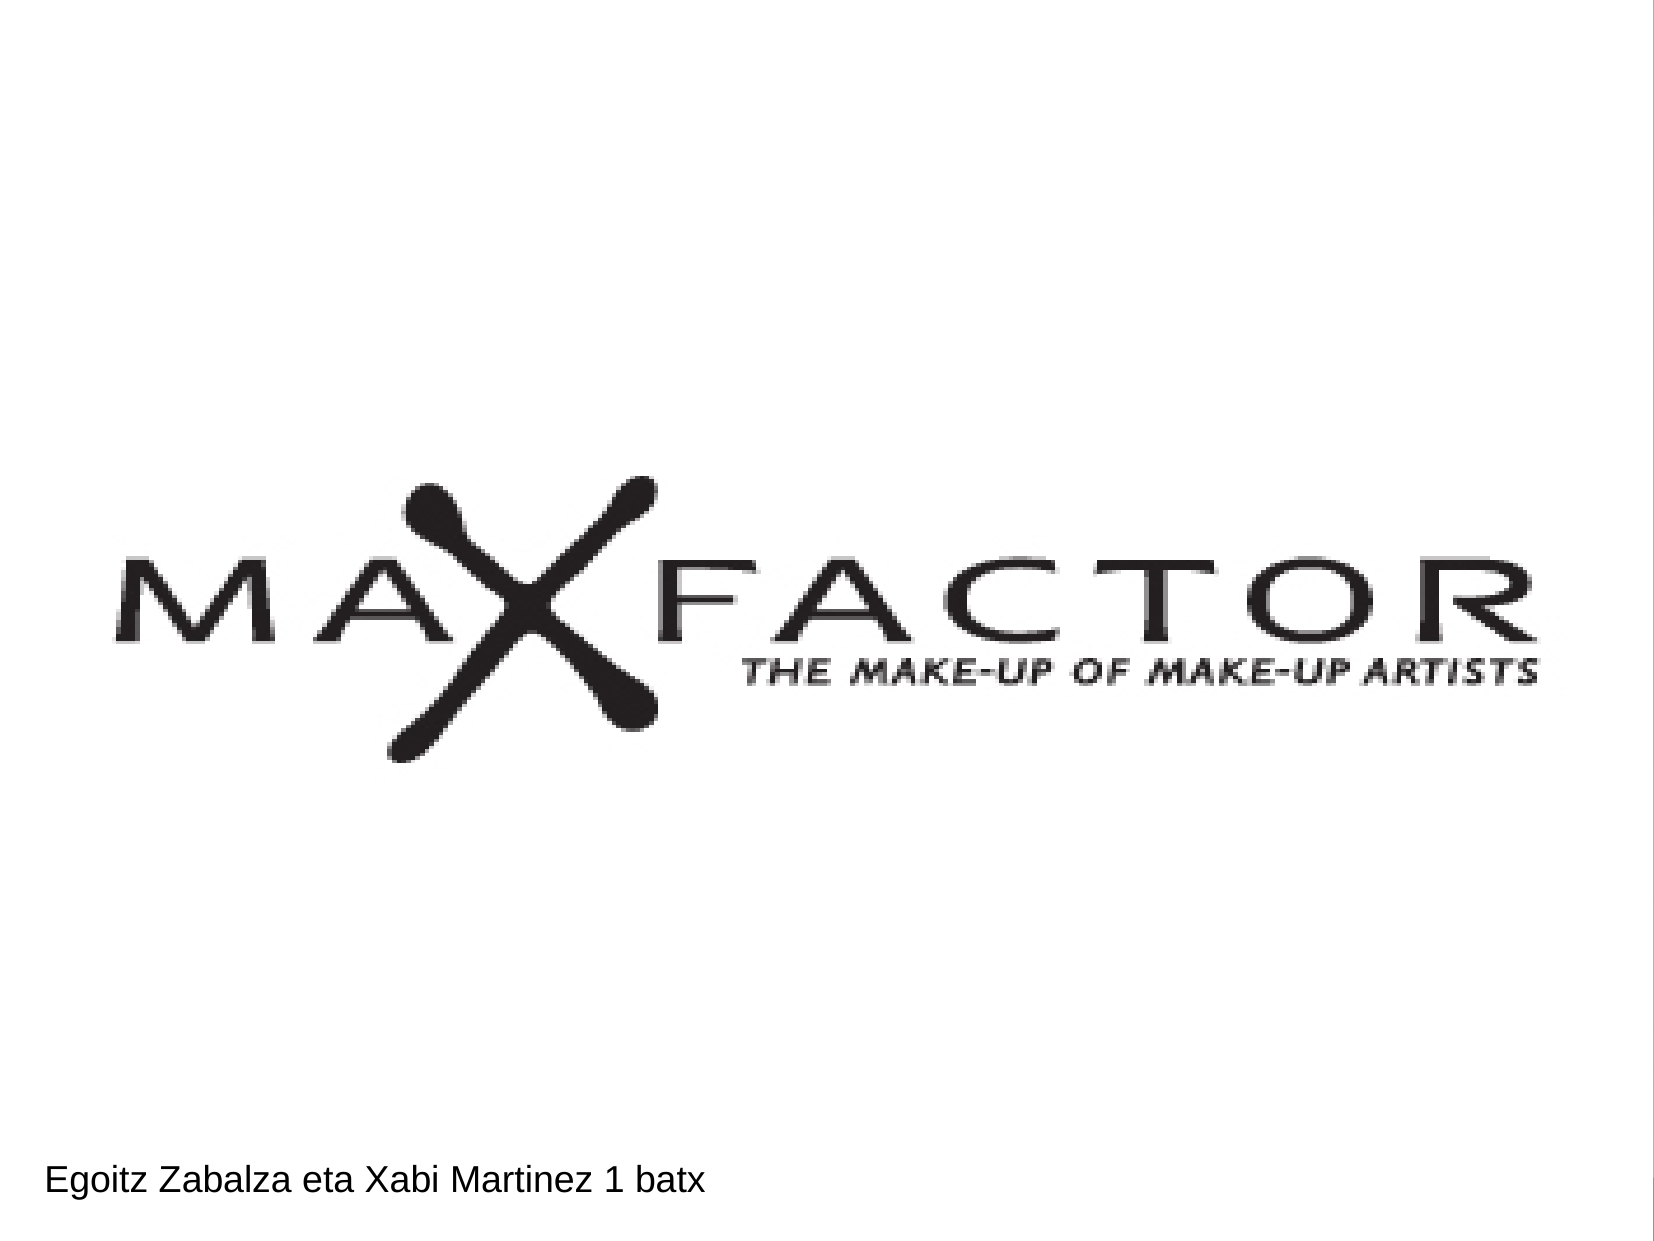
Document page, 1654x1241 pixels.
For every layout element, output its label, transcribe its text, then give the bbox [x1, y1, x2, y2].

text_box Egoitz Zabalza eta Xabi Martinez 1 batx [29, 1151, 857, 1213]
picture [0, 0, 1654, 1241]
